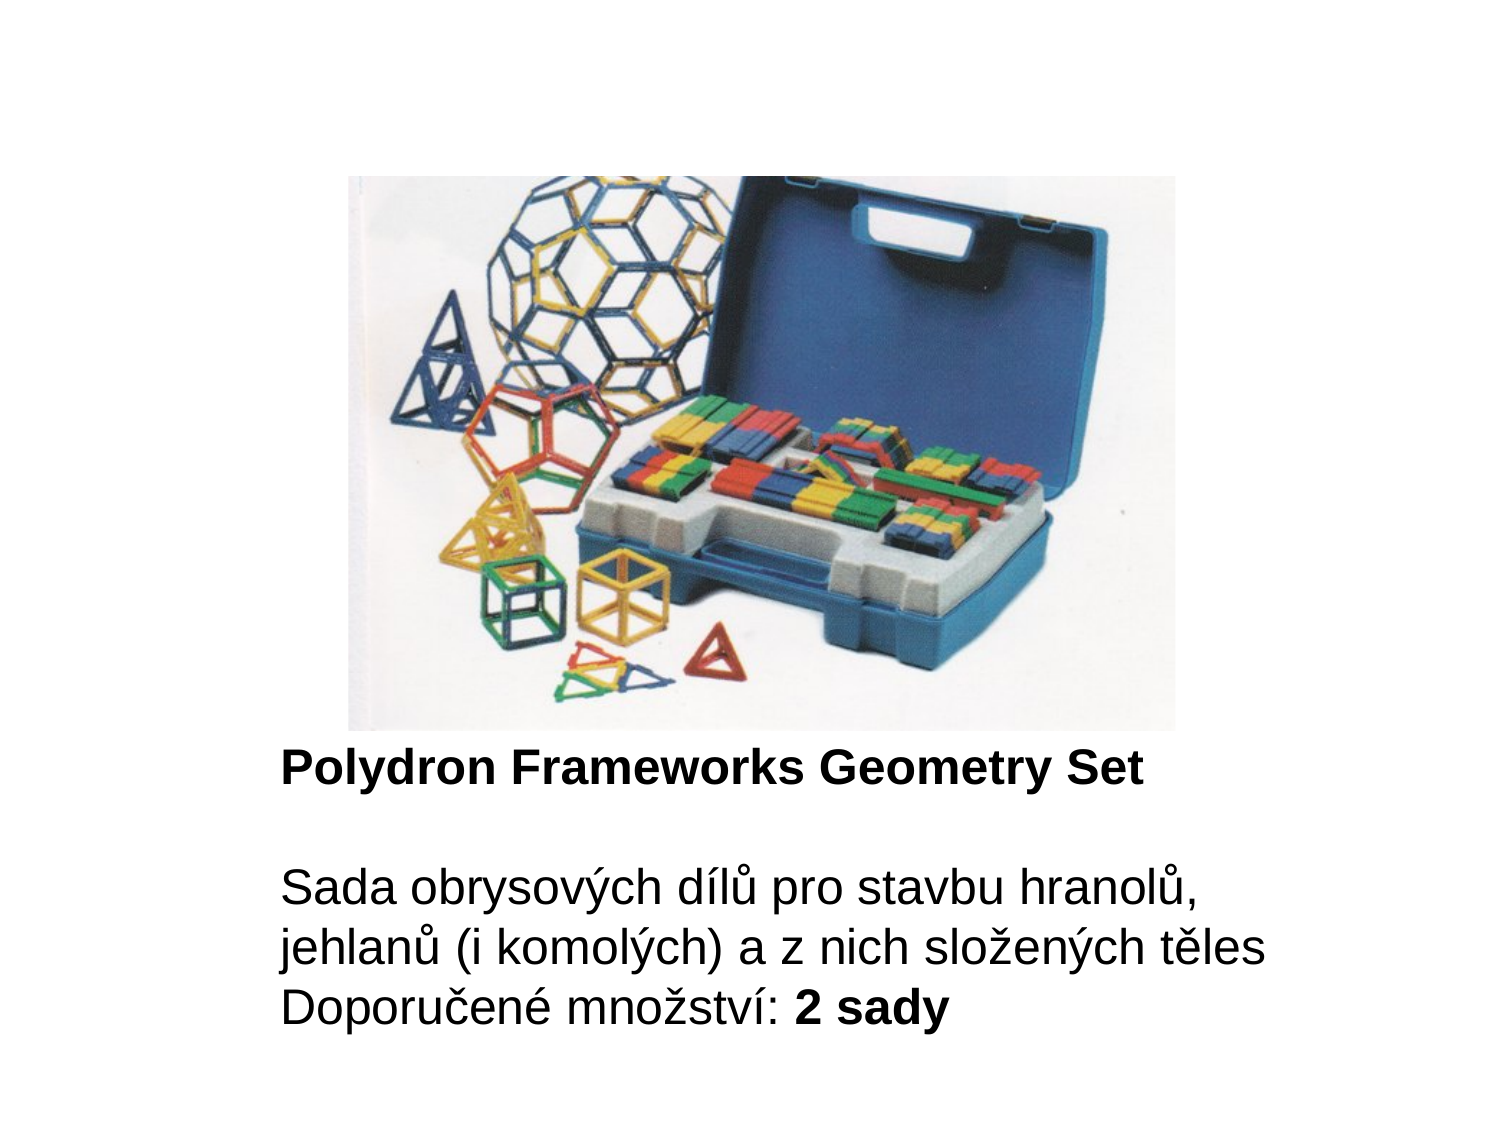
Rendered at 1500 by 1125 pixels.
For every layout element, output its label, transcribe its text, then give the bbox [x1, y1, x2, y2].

text_box Polydron Frameworks Geometry Set Sada obrysových dílů pro stavbu hranolů, jehlanů (i komolých) a z nich složených těles Doporučené množství: 2 sady [265, 727, 1376, 1043]
picture [348, 176, 1176, 727]
